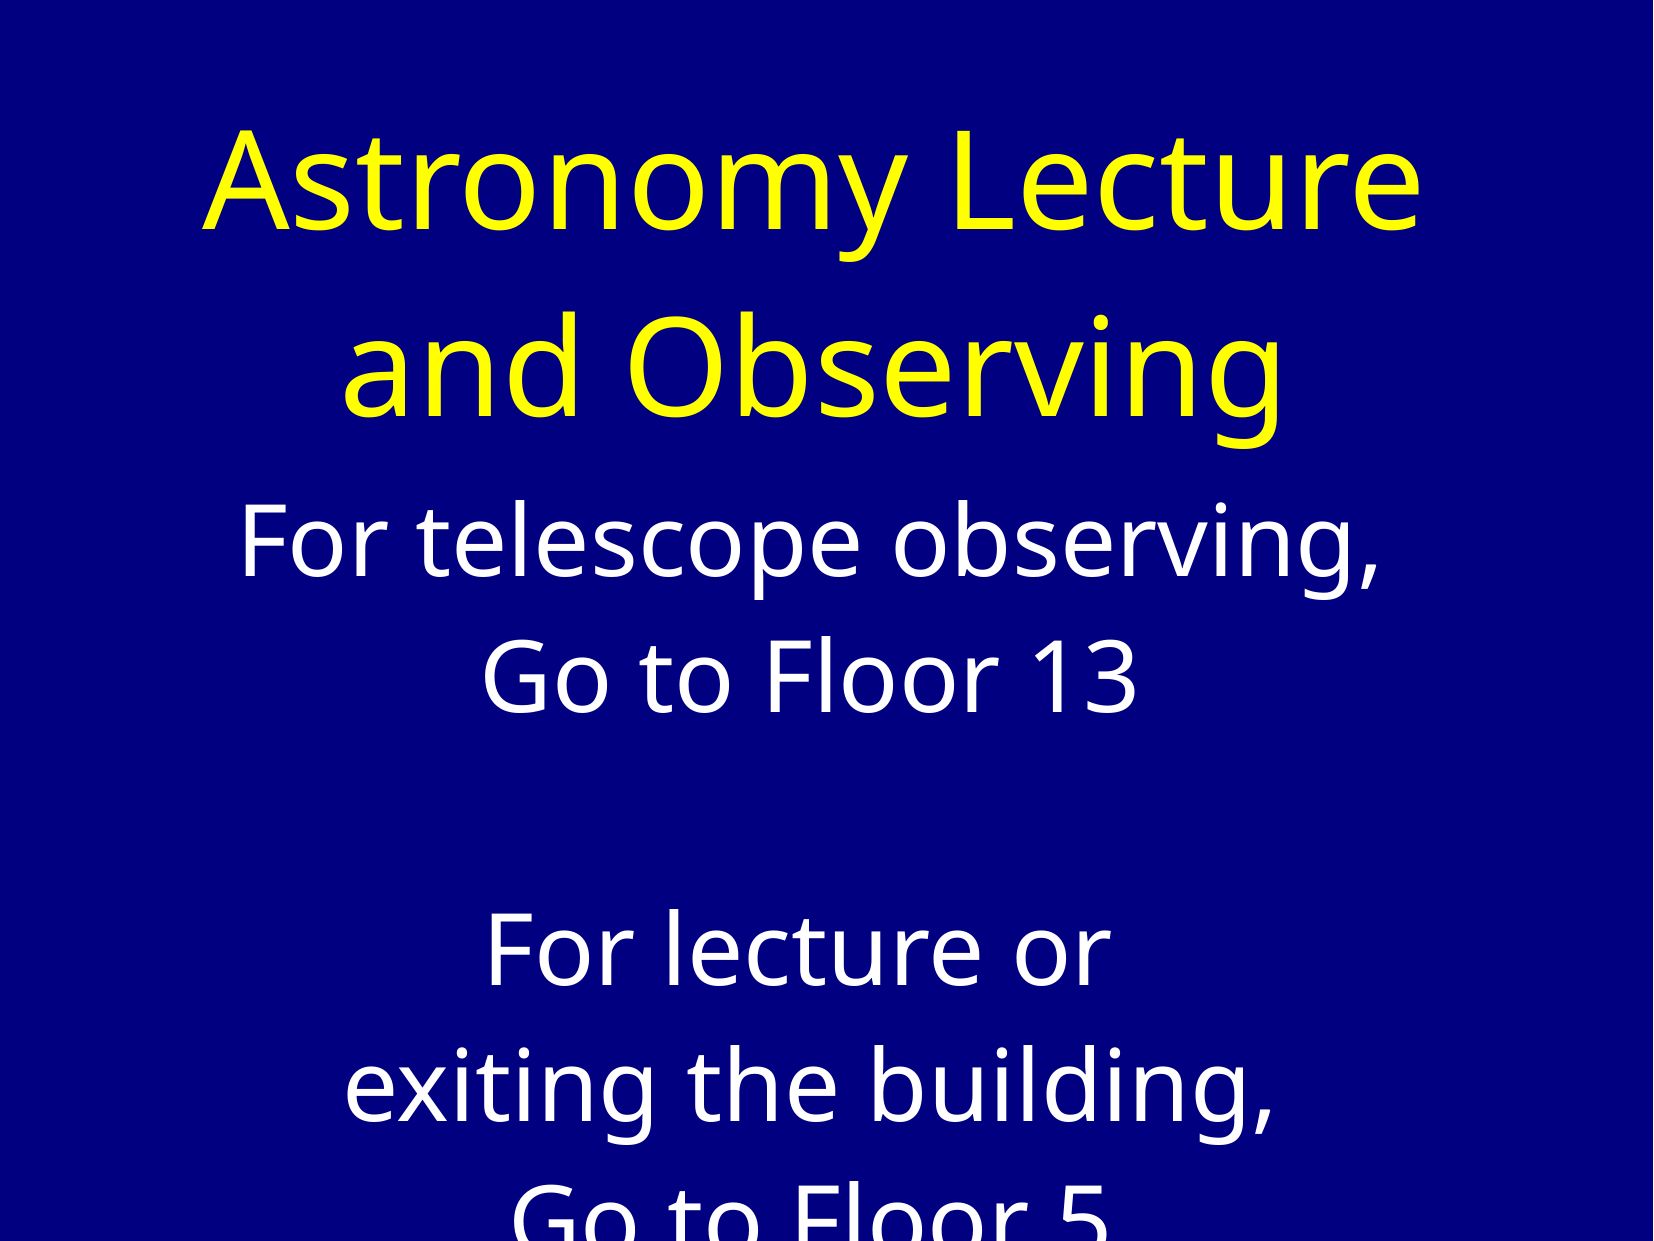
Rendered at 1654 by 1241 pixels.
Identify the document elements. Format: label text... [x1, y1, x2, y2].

text_box For telescope observing, Go to Floor 13 For lecture or exiting the building, Go to Floor 5 [221, 462, 1443, 1201]
text_box Astronomy Lecture and Observing [187, 75, 1500, 422]
